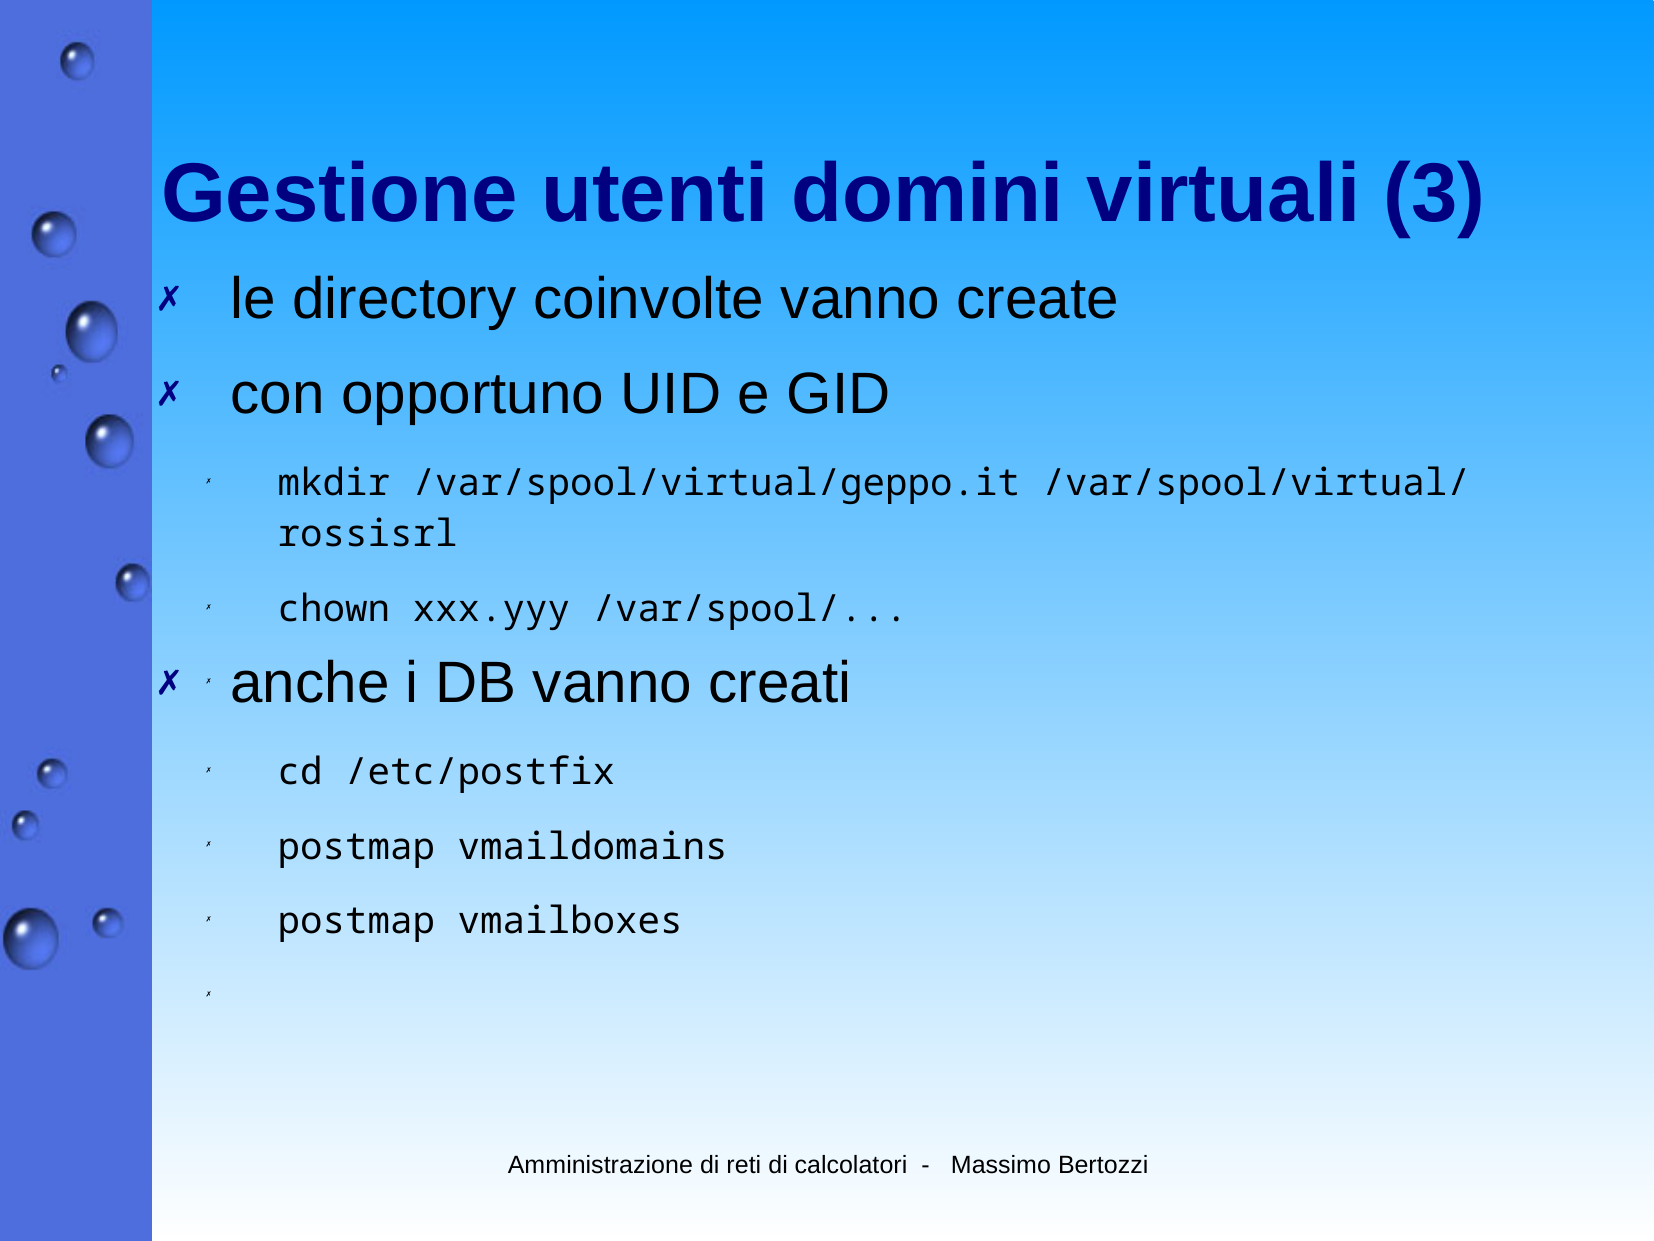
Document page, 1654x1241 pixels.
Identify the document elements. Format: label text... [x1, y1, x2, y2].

list anche i DB vanno creati cd /etc/postfix postmap vmaildomains postmap vmailboxes [147, 649, 1613, 983]
title Gestione utenti domini virtuali (3) [118, 88, 1531, 296]
list le directory coinvolte vanno create con opportuno UID e GID mkdir /var/spool/virtual/geppo.it /var/spool/virtual/rossisrl chown xxx.yyy /var/spool/... [147, 265, 1613, 649]
picture [0, 0, 152, 1241]
